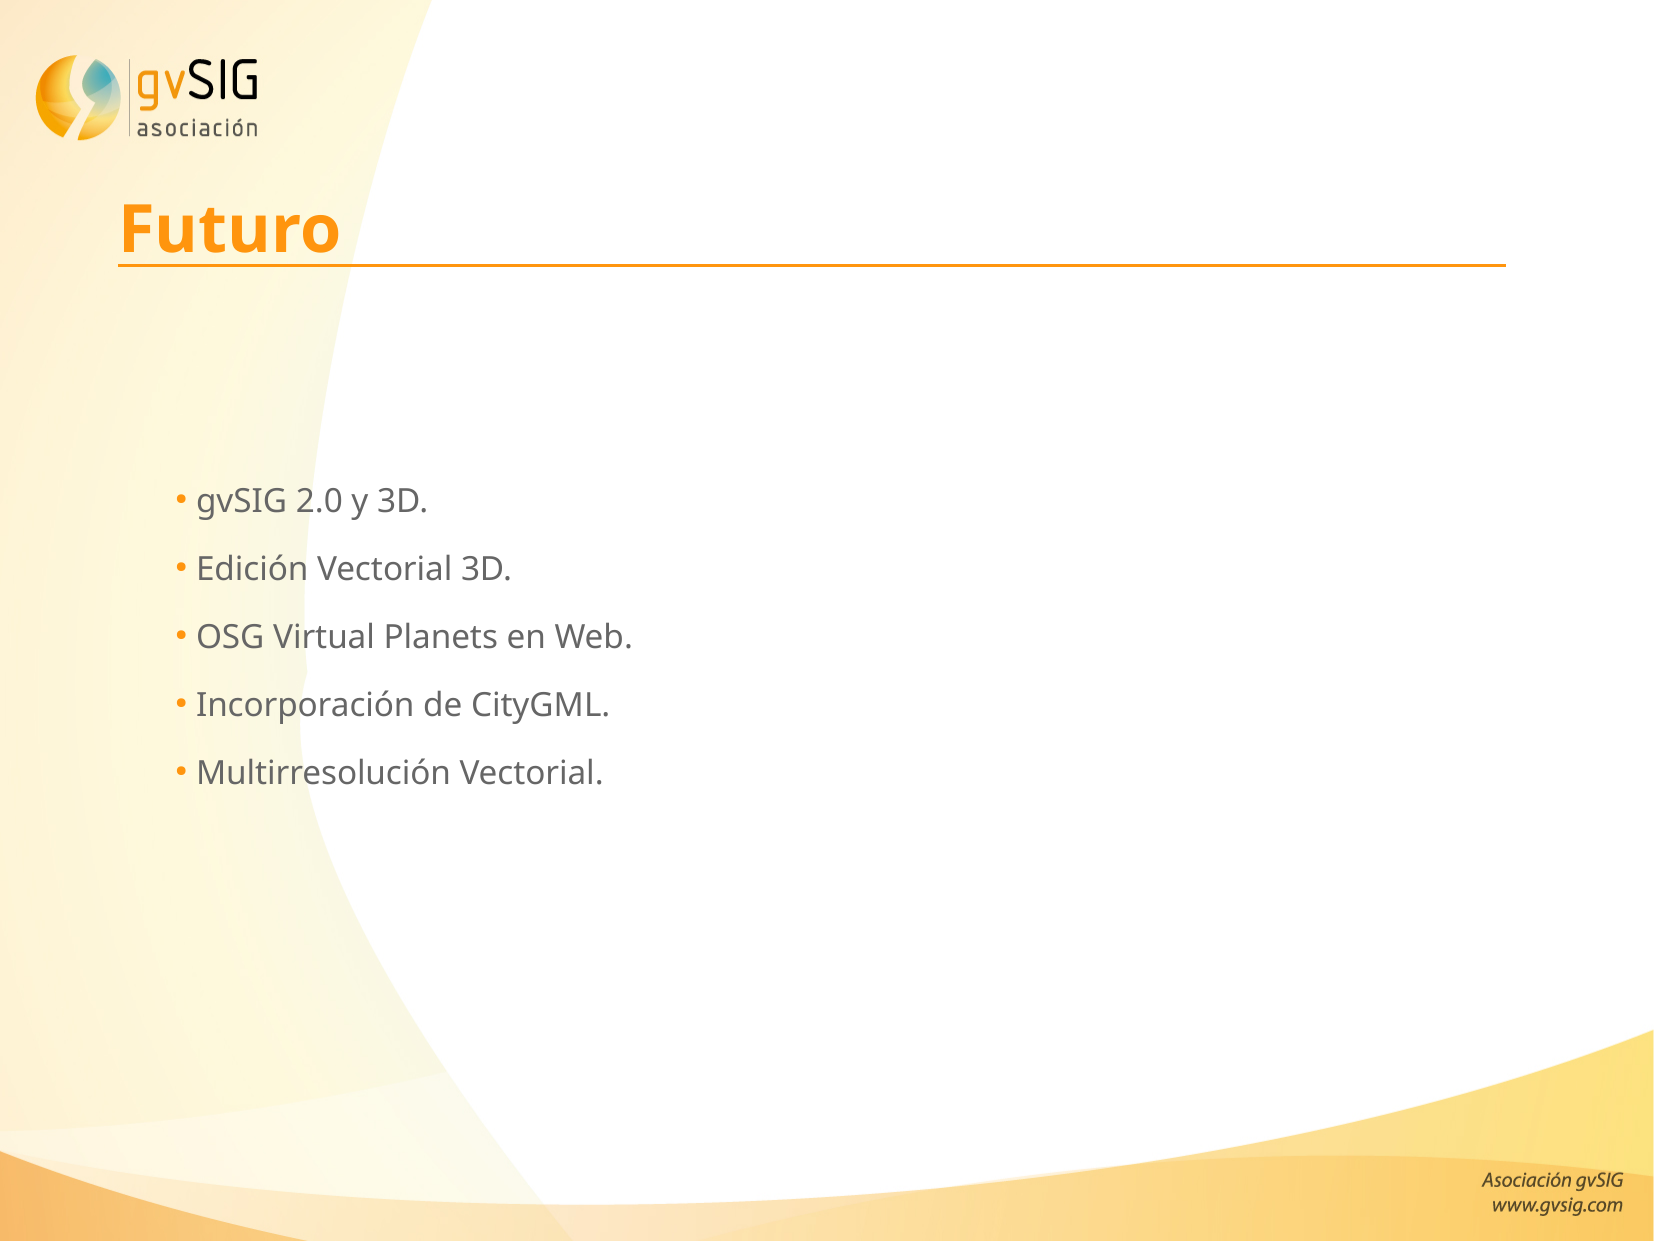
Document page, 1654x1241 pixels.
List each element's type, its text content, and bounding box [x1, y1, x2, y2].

title Futuro [118, 177, 1607, 276]
text_box gvSIG 2.0 y 3D. Edición Vectorial 3D. OSG Virtual Planets en Web. Incorporación de CityGML. Multirresolución Vectorial. [160, 447, 1047, 732]
picture [0, 0, 1654, 1241]
